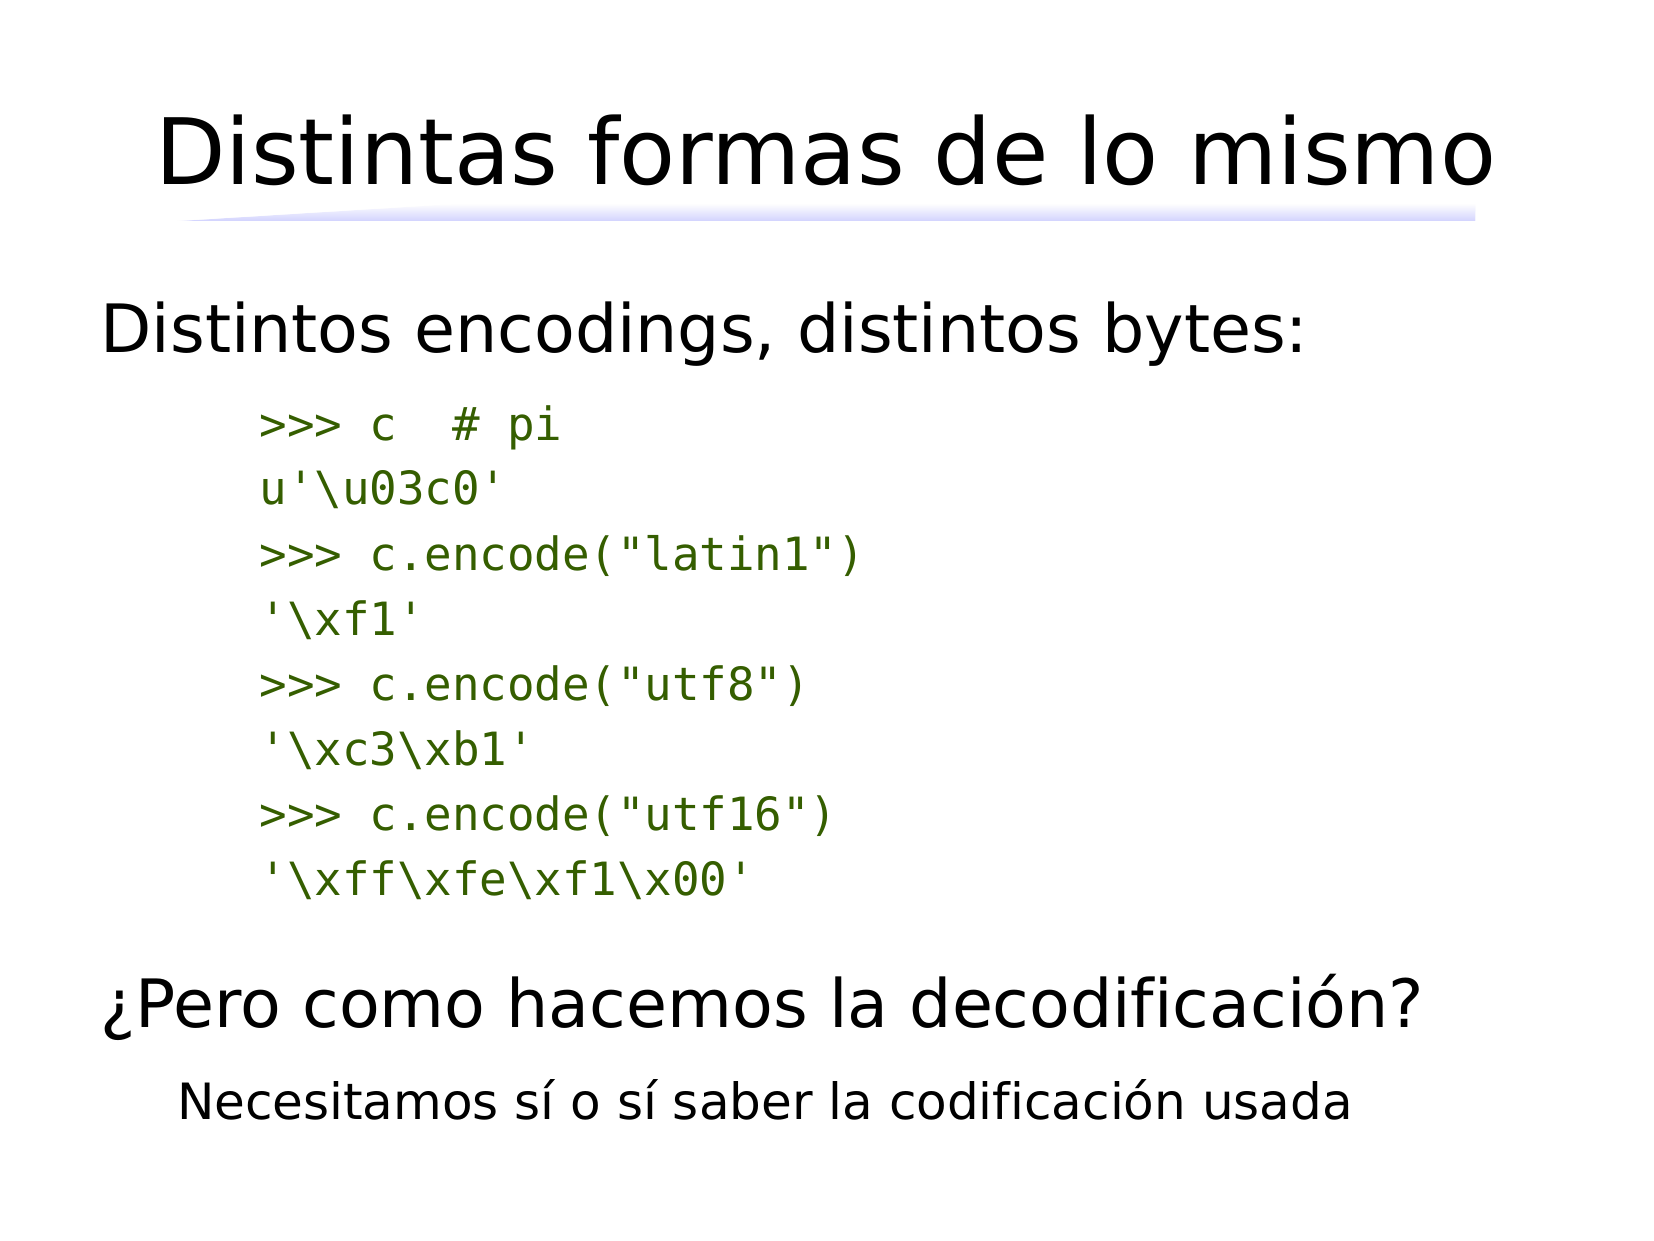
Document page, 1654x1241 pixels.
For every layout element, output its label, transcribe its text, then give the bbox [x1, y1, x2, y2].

list Distintos encodings, distintos bytes: >>> c # pi u'\u03c0' >>> c.encode("latin1") '\xf1' >>> c.encode("utf8") '\xc3\xb1' >>> c.encode("utf16") '\xff\xfe\xf1\x00' ¿Pero como hacemos la decodificación? Necesitamos sí o sí saber la codificación usada [82, 290, 1571, 1094]
title Distintas formas de lo mismo [82, 56, 1571, 250]
